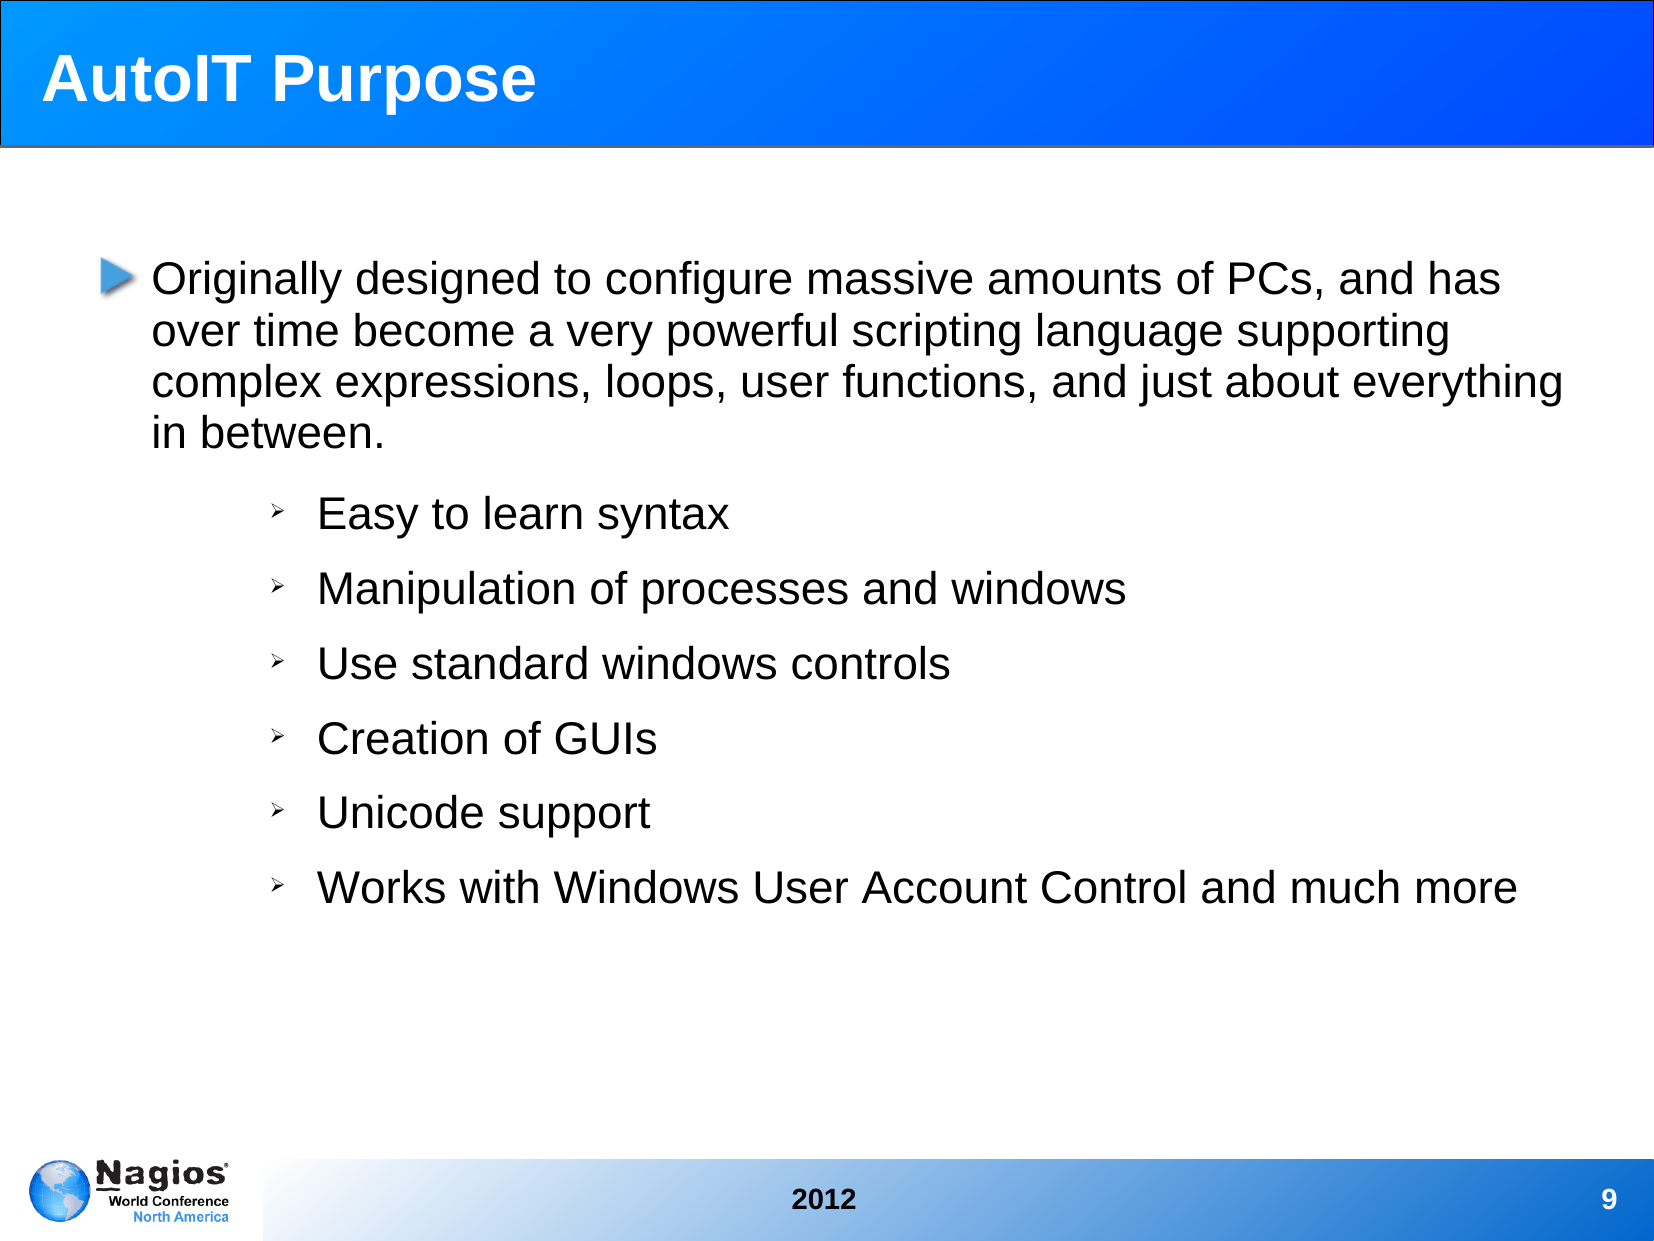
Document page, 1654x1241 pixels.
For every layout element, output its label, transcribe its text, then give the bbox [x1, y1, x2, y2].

title AutoIT Purpose [41, 29, 1248, 127]
list Originally designed to configure massive amounts of PCs, and has over time become a very powerful scripting language supporting complex expressions, loops, user functions, and just about everything in between. Easy to learn syntax Manipulation of processes and windows Use standard windows controls Creation of GUIs Unicode support Works with Windows User Account Control and much more [80, 253, 1569, 1014]
picture [29, 1159, 229, 1235]
